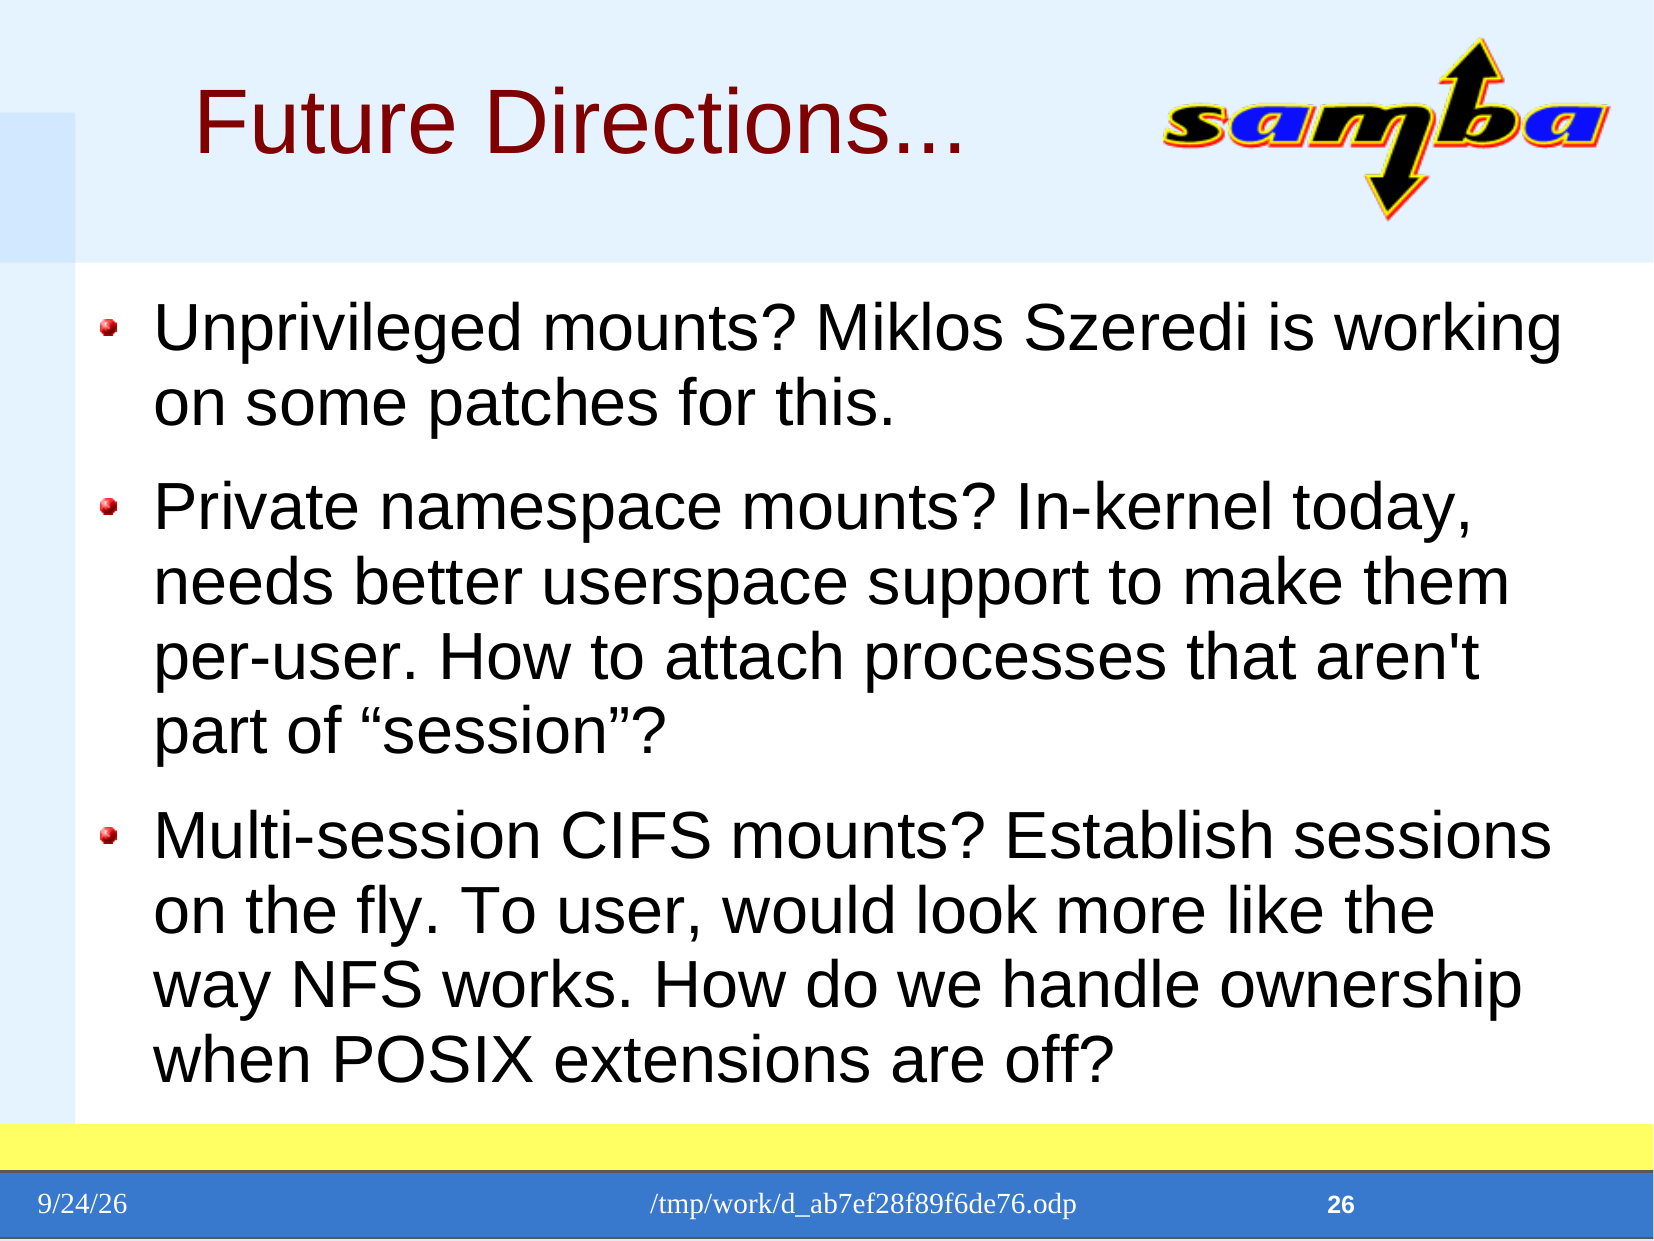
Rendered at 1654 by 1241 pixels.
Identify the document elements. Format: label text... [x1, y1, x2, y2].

picture [1163, 37, 1613, 225]
picture [793, 1227, 799, 1238]
list Unprivileged mounts? Miklos Szeredi is working on some patches for this. Private namespace mounts? In-kernel today, needs better userspace support to make them per-user. How to attach processes that aren't part of “session”? Multi-session CIFS mounts? Establish sessions on the fly. To user, would look more like the way NFS works. How do we handle ownership when POSIX extensions are off? [82, 290, 1571, 1097]
picture [0, 1124, 1654, 1241]
title Future Directions... [0, 0, 1163, 245]
